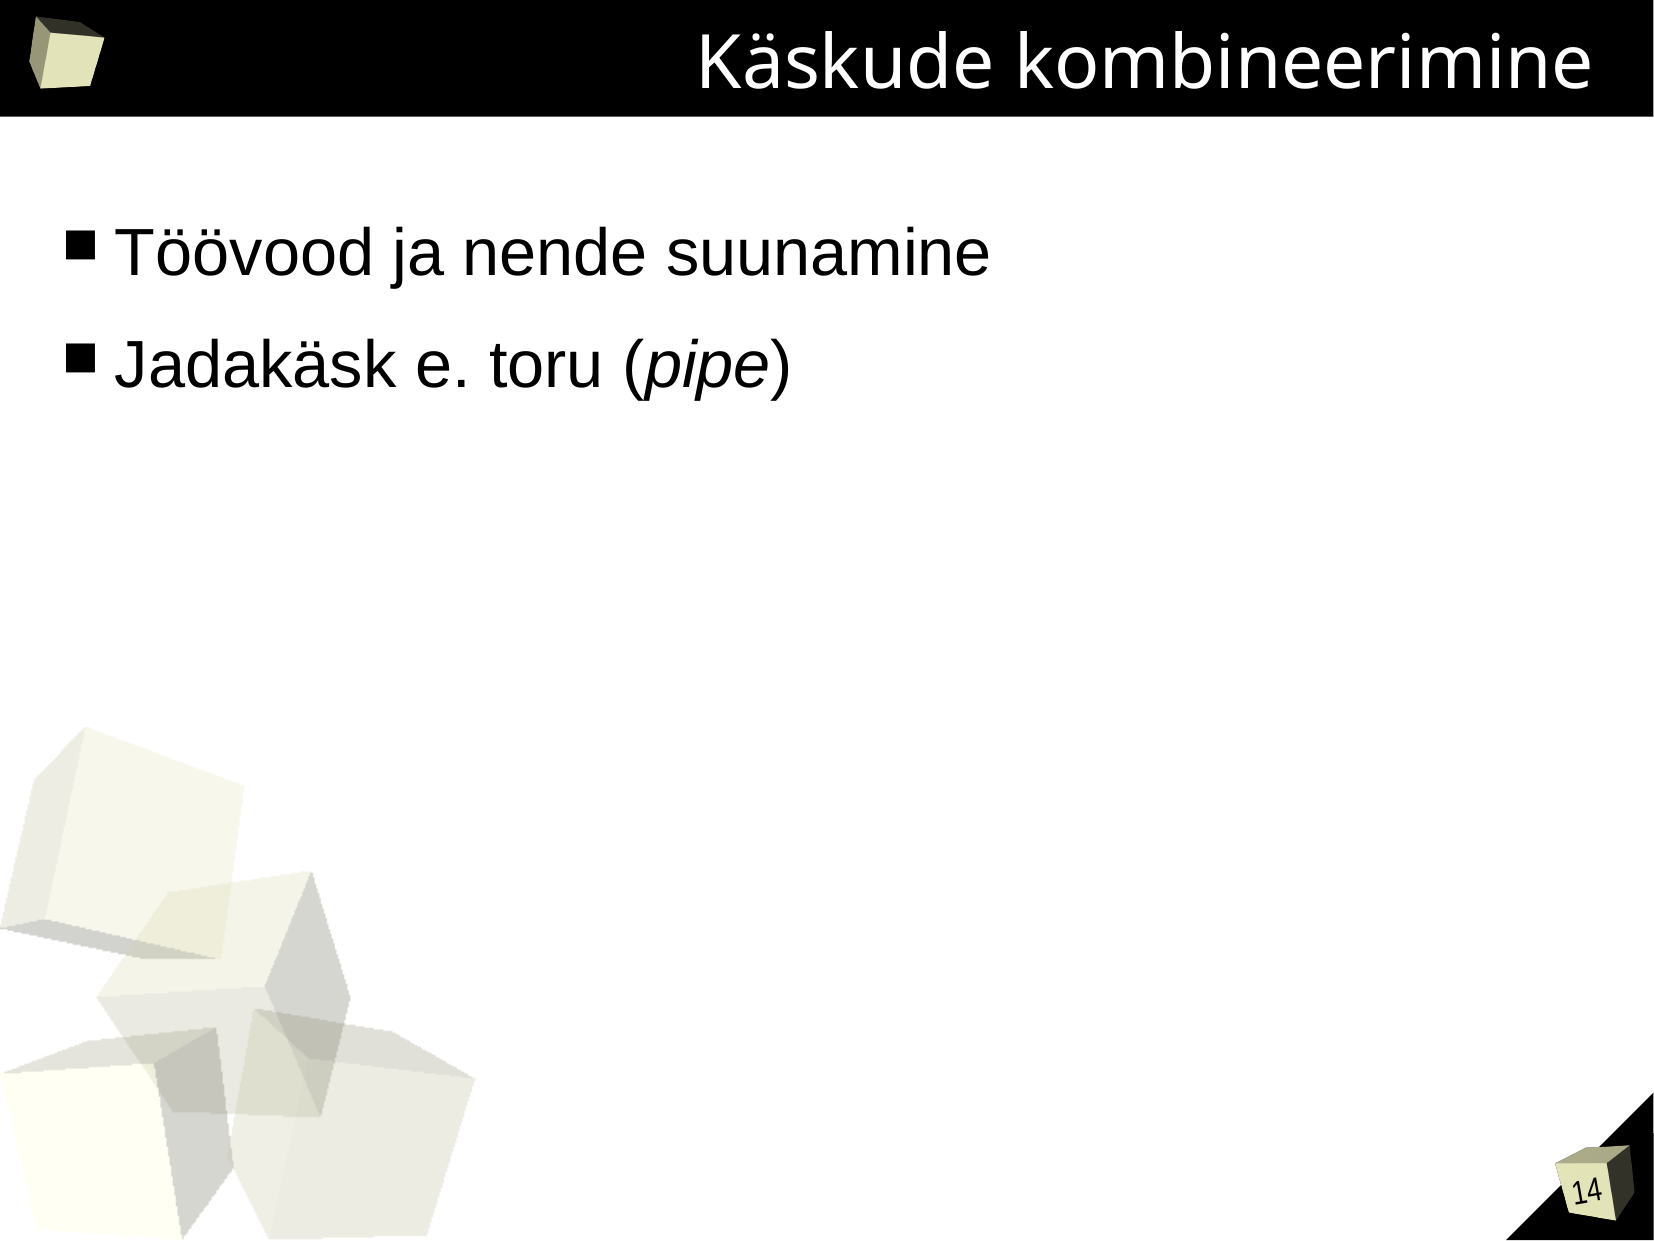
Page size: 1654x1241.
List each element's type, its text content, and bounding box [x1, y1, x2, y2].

title Käskude kombineerimine [118, 0, 1595, 119]
picture [0, 726, 477, 1241]
list Töövood ja nende suunamine Jadakäsk e. toru (pipe) [44, 177, 1611, 1214]
